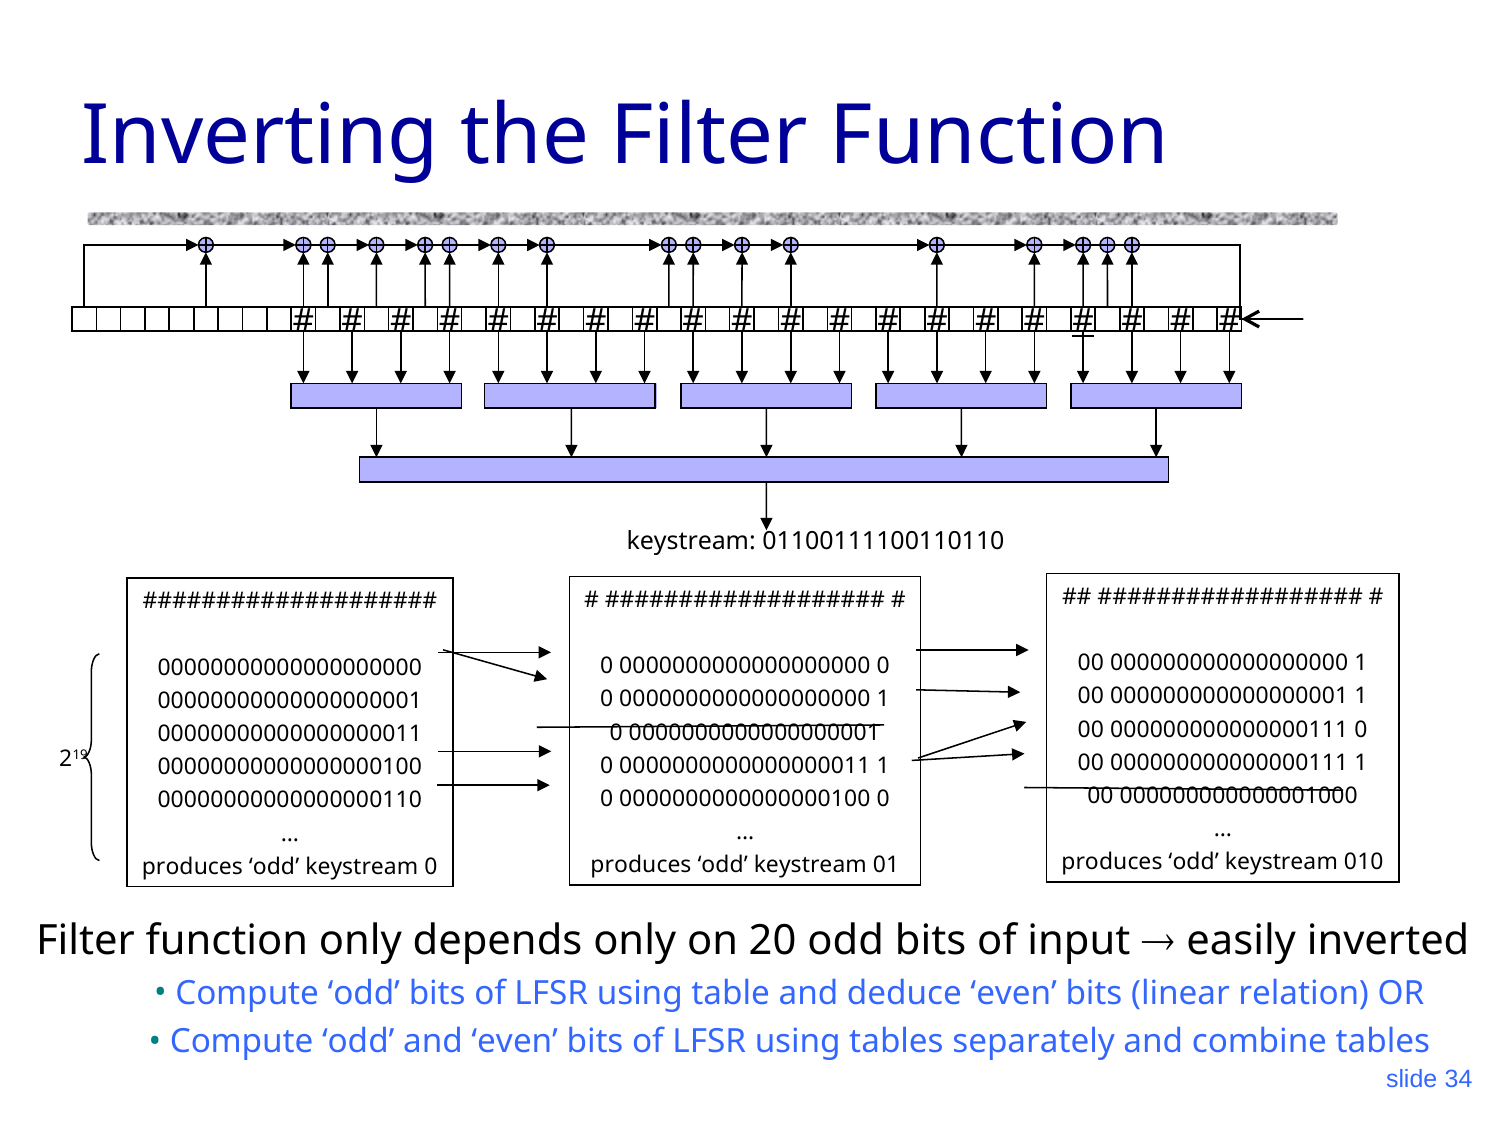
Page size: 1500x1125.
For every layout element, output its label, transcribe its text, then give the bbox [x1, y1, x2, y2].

text_box # [827, 306, 851, 332]
text_box [680, 383, 852, 409]
text_box # [486, 306, 510, 332]
text_box # [632, 306, 656, 332]
text_box # [1119, 306, 1131, 332]
text_box [1075, 237, 1091, 253]
text_box [661, 237, 677, 253]
text_box [1124, 237, 1140, 253]
text_box # [444, 325, 450, 332]
text_box [198, 237, 214, 253]
text_box # [545, 306, 558, 332]
text_box [875, 383, 1047, 409]
text_box # [591, 325, 597, 332]
text_box keystream: 01100111100110110 [611, 517, 1020, 563]
text_box # [1217, 306, 1239, 332]
text_box # [737, 325, 743, 332]
text_box # [729, 306, 741, 332]
text_box [359, 457, 1169, 482]
text_box # [542, 325, 548, 332]
text_box # [437, 306, 448, 332]
text_box # [932, 325, 938, 332]
text_box # [981, 325, 987, 332]
text_box [1027, 237, 1042, 253]
text_box [491, 237, 506, 253]
text_box [1100, 237, 1115, 253]
text_box # [347, 325, 353, 332]
text_box # [534, 306, 546, 332]
text_box # [1078, 325, 1084, 332]
text_box [369, 237, 384, 253]
picture [87, 212, 1338, 226]
text_box # [388, 306, 412, 332]
text_box # [1168, 306, 1192, 332]
text_box # [680, 306, 692, 332]
text_box #################### 00000000000000000000 00000000000000000001 00000000000000000011 00000000000000000100 00000000000000000110 … produces ‘odd’ keystream 0 [126, 578, 453, 887]
text_box # [883, 325, 889, 332]
text_box # [688, 325, 694, 332]
text_box # [1231, 317, 1242, 332]
text_box # [786, 325, 792, 332]
text_box [417, 237, 433, 253]
title Inverting the Filter Function [66, 37, 1342, 188]
text_box # [834, 325, 840, 332]
text_box # [691, 306, 705, 332]
text_box # [291, 306, 315, 332]
text_box # [740, 306, 753, 332]
text_box # [339, 306, 364, 332]
text_box [484, 383, 657, 409]
text_box # [493, 325, 499, 332]
text_box [929, 237, 945, 253]
text_box # [583, 306, 607, 332]
text_box # [298, 325, 304, 332]
text_box # [1029, 325, 1035, 332]
text_box # [1175, 325, 1181, 332]
text_box # [1224, 325, 1230, 332]
text_box [685, 237, 701, 253]
text_box # [778, 306, 790, 332]
text_box # [1127, 325, 1133, 332]
text_box [783, 237, 799, 253]
text_box [734, 237, 750, 253]
text_box # ################### # 0 0000000000000000000 0 0 0000000000000000000 1 0 0000000000000000001 0 0000000000000000011 1 0 0000000000000000100 0 … produces ‘odd’ keystream 01 [569, 576, 921, 886]
text_box [442, 237, 457, 253]
text_box [296, 237, 311, 253]
text_box # [876, 306, 899, 332]
text_box # [1130, 306, 1143, 332]
text_box Filter function only depends only on 20 odd bits of input  easily inverted Compute ‘odd’ bits of LFSR using table and deduce ‘even’ bits (linear relation) OR Compute ‘odd’ and ‘even’ bits of LFSR using tables separately and combine tables [21, 904, 1485, 1067]
text_box # [396, 325, 402, 332]
text_box # [1070, 306, 1082, 332]
text_box # [789, 306, 802, 332]
text_box # [447, 306, 461, 332]
text_box # [1081, 306, 1094, 332]
text_box # [1032, 306, 1046, 332]
text_box # [924, 306, 936, 332]
text_box [320, 237, 335, 253]
text_box # [935, 306, 948, 332]
text_box 219 [84, 654, 99, 861]
text_box ## ################## # 00 000000000000000000 1 00 000000000000000001 1 00 000000000000000111 0 00 000000000000000111 1 00 000000000000001000 … produces ‘odd’ keystream 010 [1046, 573, 1400, 883]
text_box slide <number> [1174, 1025, 1488, 1101]
text_box # [639, 325, 645, 332]
text_box # [1022, 306, 1033, 332]
text_box [1070, 383, 1242, 409]
text_box [539, 237, 555, 253]
text_box [291, 383, 462, 409]
text_box # [973, 306, 997, 332]
